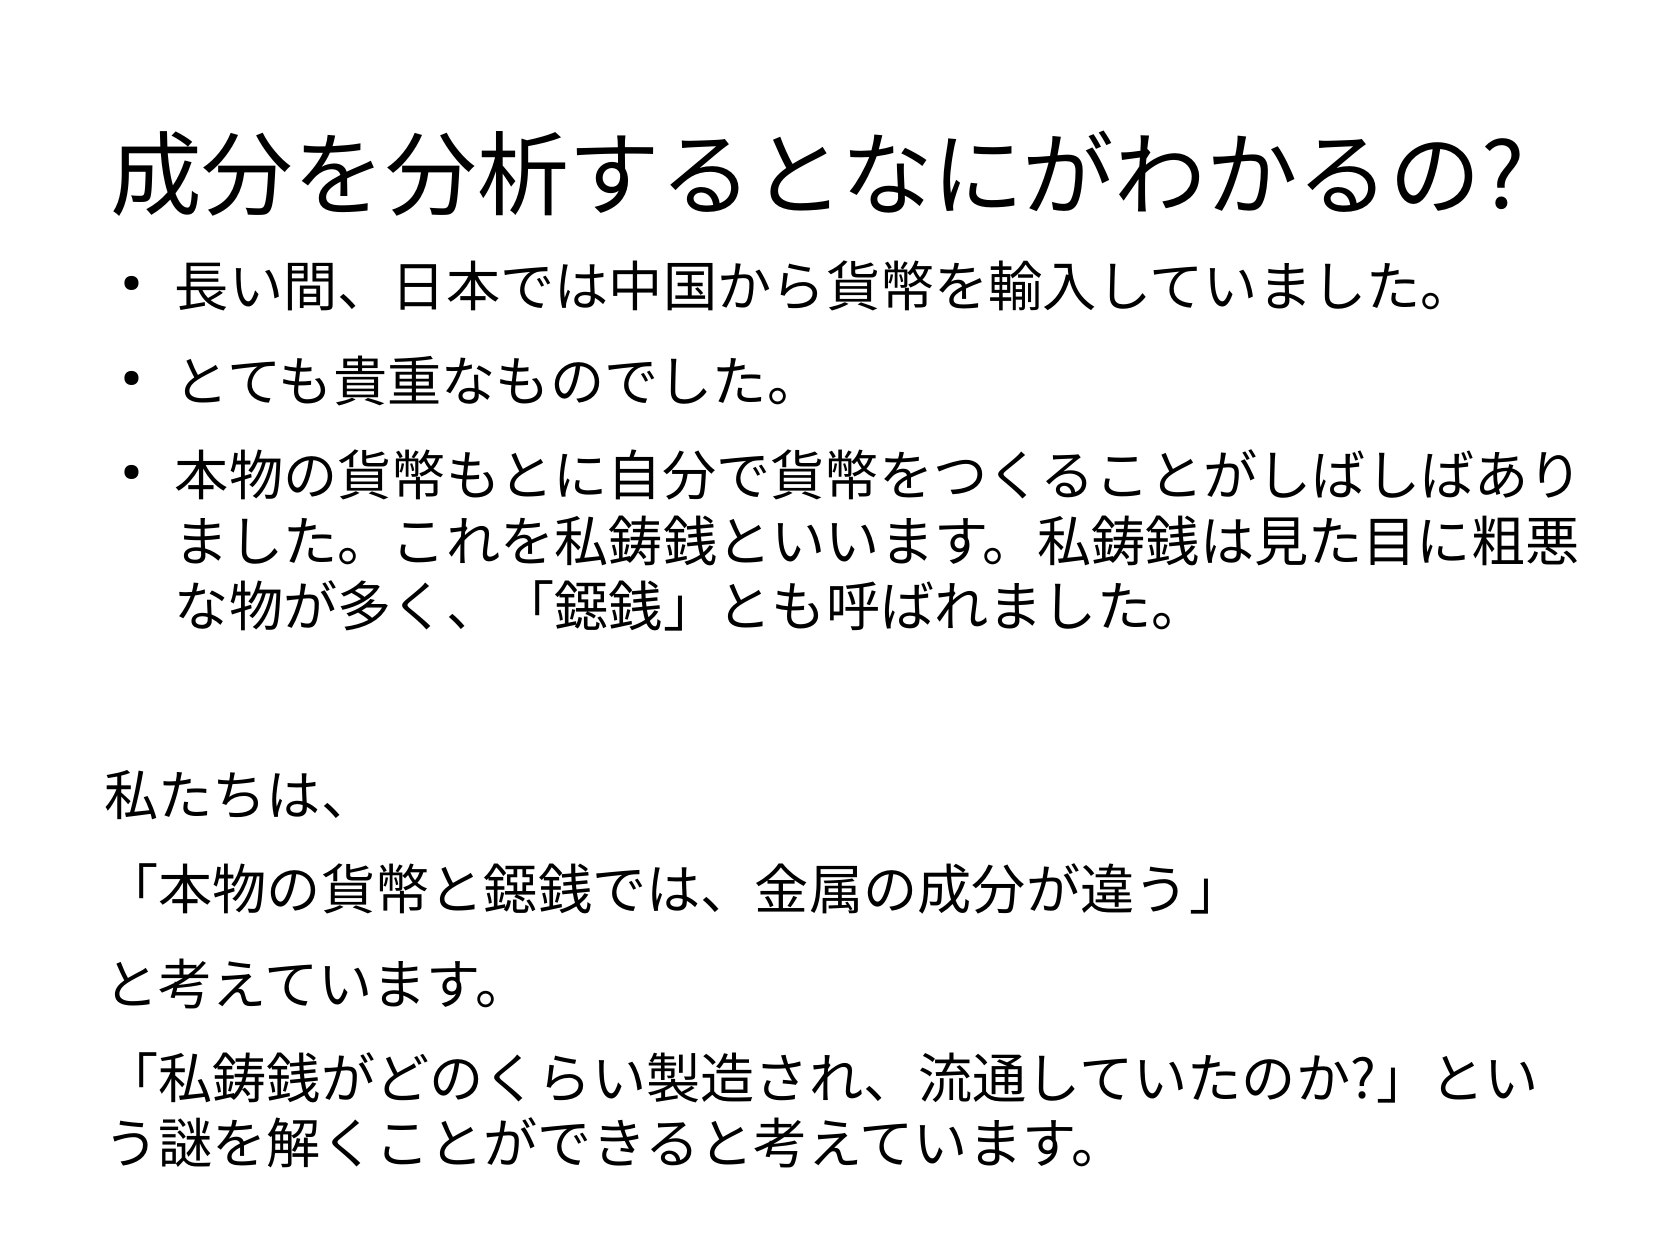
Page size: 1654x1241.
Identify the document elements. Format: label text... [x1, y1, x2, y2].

title 成分を分析するとなにがわかるの? [73, 68, 1562, 276]
list 長い間、日本では中国から貨幣を輸入していました。 とても貴重なものでした。 本物の貨幣もとに自分で貨幣をつくることがしばしばありました。これを私鋳銭といいます。私鋳銭は見た目に粗悪な物が多く、「鐚銭」とも呼ばれました。 私たちは、 「本物の貨幣と鐚銭では、金属の成分が違う」 と考えています。 「私鋳銭がどのくらい製造され、流通していたのか?」という謎を解くことができると考えています。 [104, 252, 1593, 1207]
